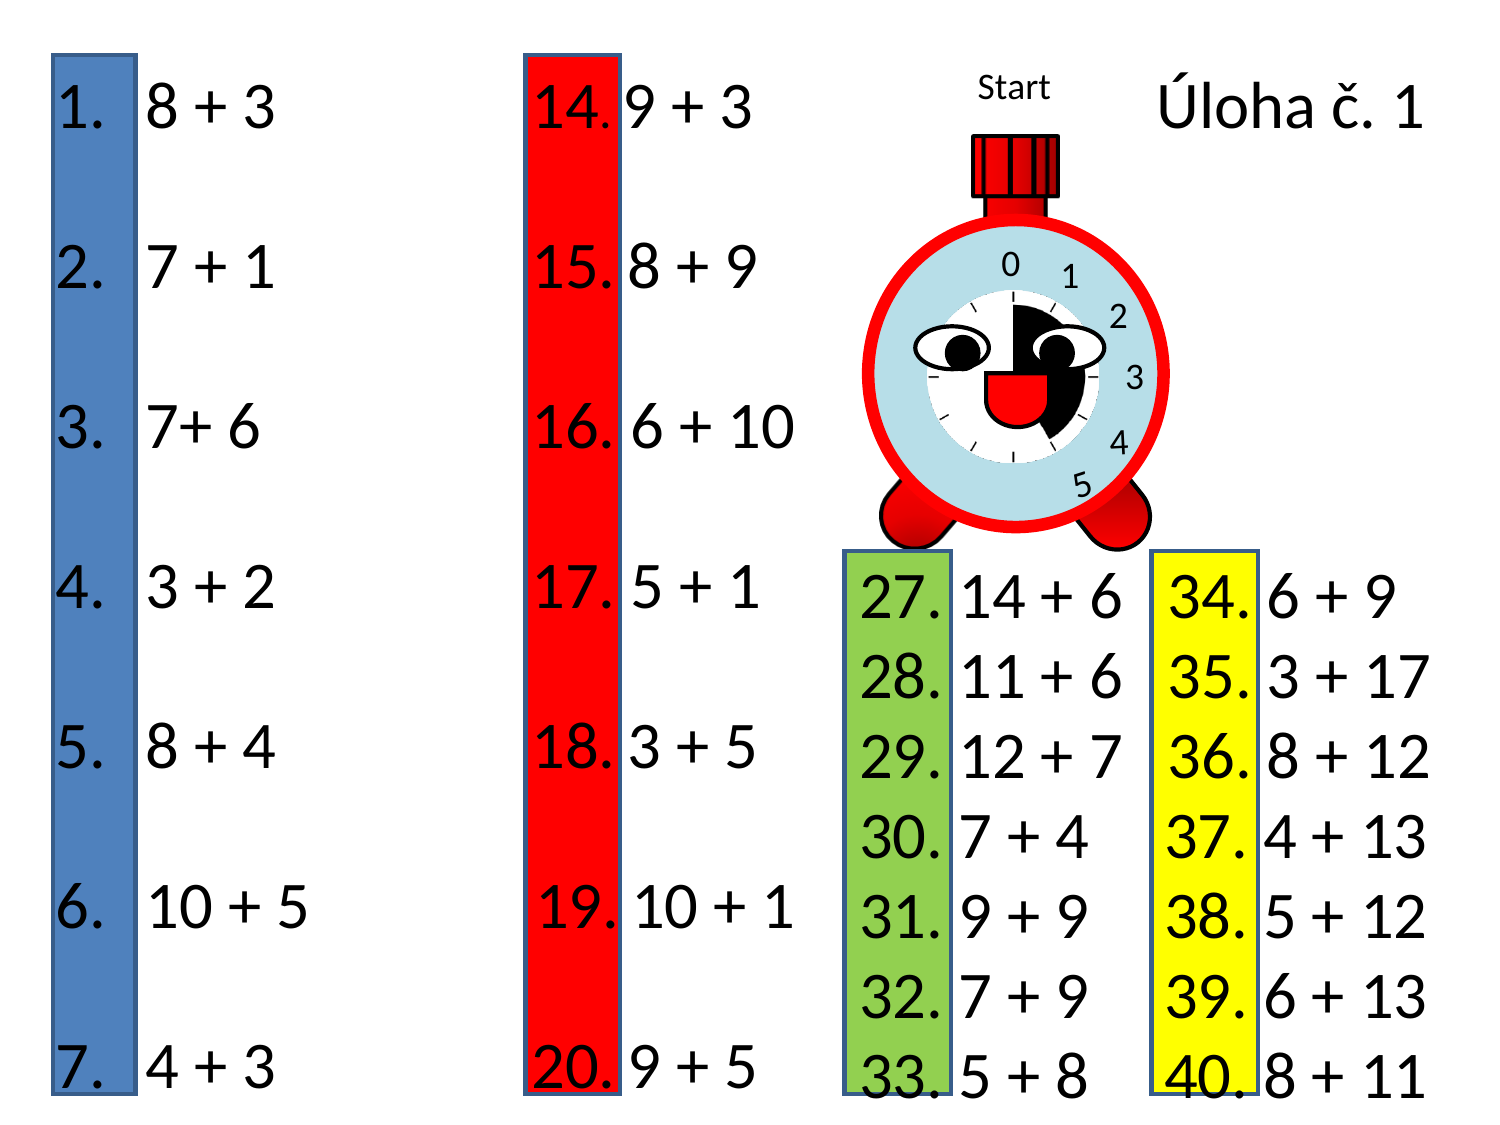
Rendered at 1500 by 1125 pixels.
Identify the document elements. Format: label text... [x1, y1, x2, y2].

text_box [1074, 471, 1150, 544]
picture [878, 465, 966, 544]
text_box 27. 14 + 6 34. 6 + 9 28. 11 + 6 35. 3 + 17 29. 12 + 7 36. 8 + 12 30. 7 + 4 37. 4 + 13 31. 9 + 9 38. 5 + 12 32. 7 + 9 39. 6 + 13 33. 5 + 8 40. 8 + 11 [844, 544, 1471, 1120]
text_box [986, 373, 1050, 428]
text_box 8 + 3 14. 9 + 3 7 + 1 15. 8 + 9 7+ 6 16. 6 + 10 3 + 2 17. 5 + 1 8 + 4 18. 3 + 5 10 + 5 19. 10 + 1 4 + 3 20. 9 + 5 4 + 6 21. 5 + 15 5 + 4 22. 6 + 9 9 + 1 23. 2 + 7 3 + 10 24. 15 + 1 6 + 2 25. 10 + 2 4 + 1 26. 14 + 2 3 + 7 31. 10 + 8 5 + 2 32. 12 + 3 [41, 54, 821, 1125]
picture [927, 290, 1099, 463]
picture [971, 134, 1060, 226]
text_box [868, 219, 1094, 528]
text_box Start [963, 54, 1066, 116]
text_box 4 [1099, 409, 1136, 472]
text_box 5 [1049, 458, 1114, 519]
text_box [1030, 295, 1164, 463]
text_box 3 [1110, 344, 1160, 405]
text_box Úloha č. 1 [1141, 54, 1441, 151]
text_box [1095, 243, 1136, 283]
text_box 1 [1045, 243, 1095, 290]
text_box 2 [1094, 283, 1143, 345]
text_box 0 [986, 231, 1036, 290]
